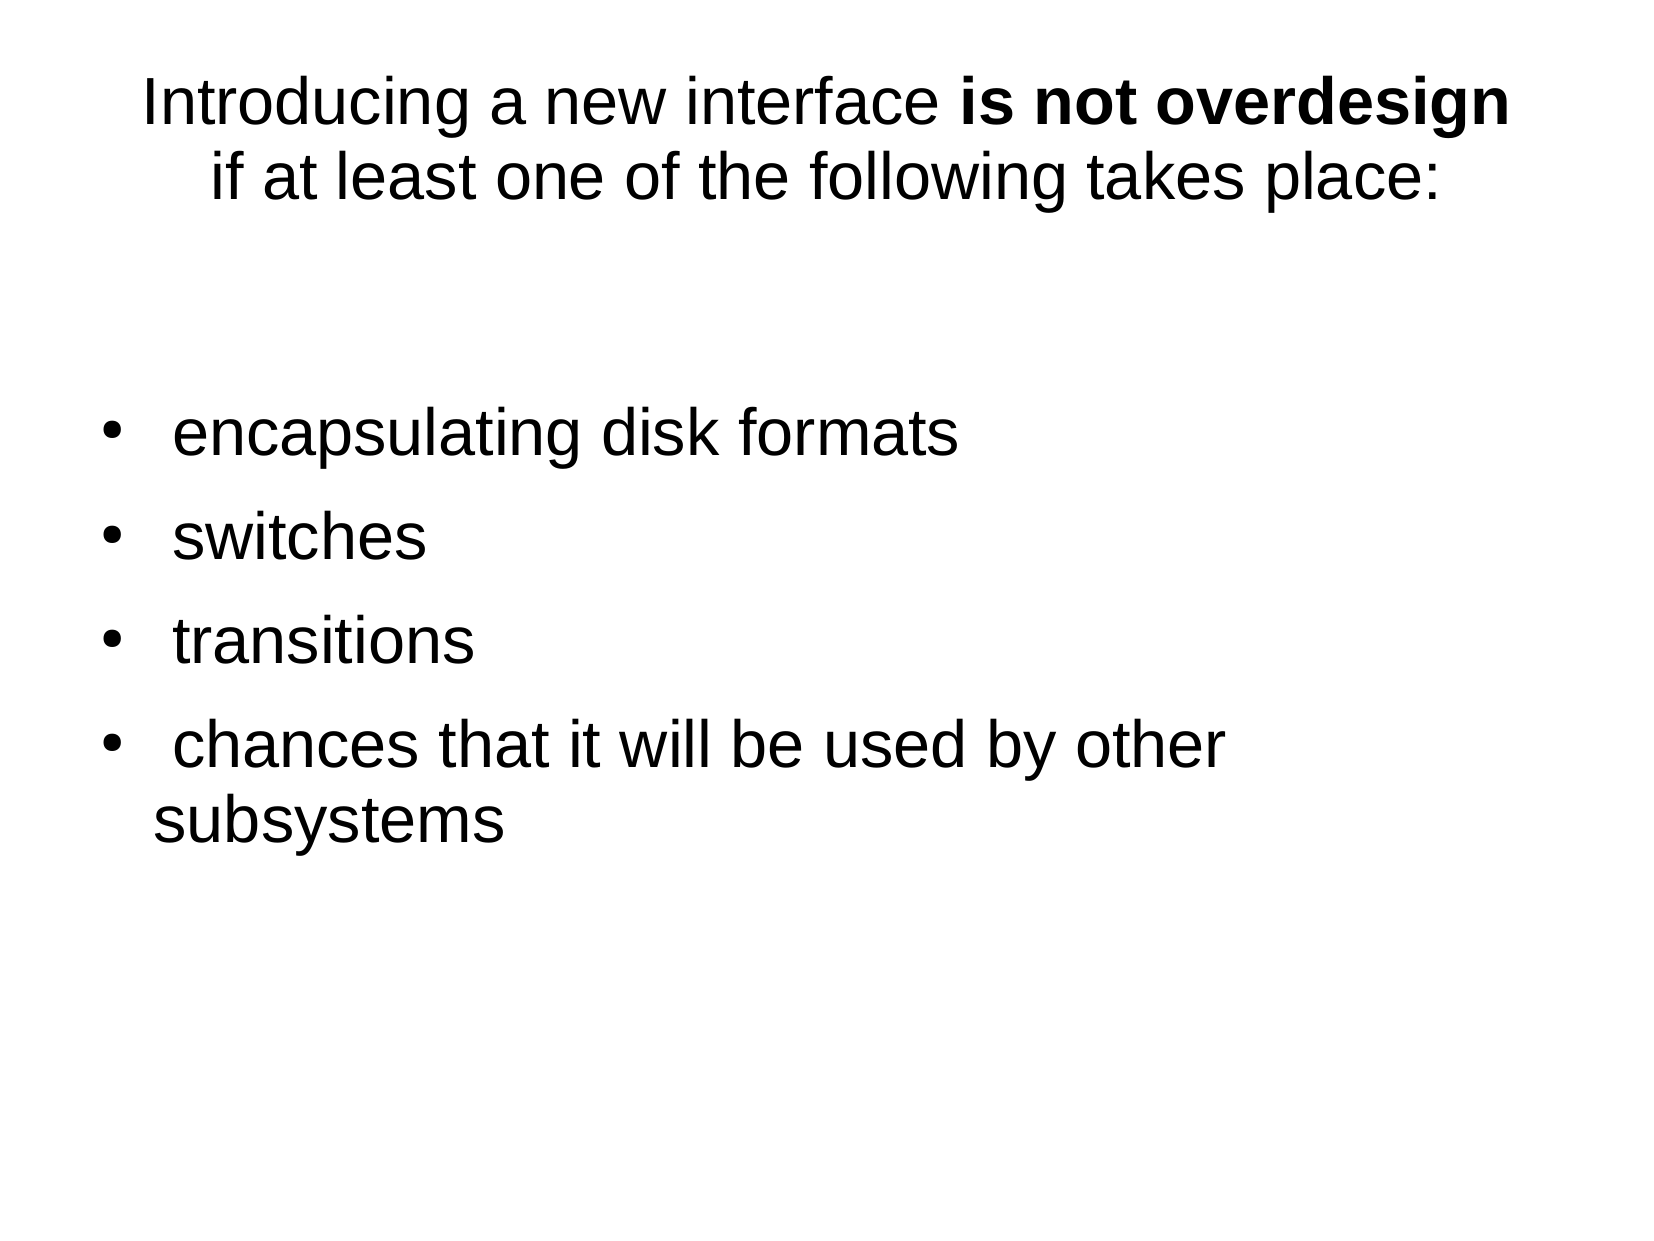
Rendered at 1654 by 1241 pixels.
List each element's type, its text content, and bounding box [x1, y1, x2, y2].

title Introducing a new interface is not overdesign if at least one of the following takes place: [82, 0, 1571, 290]
list encapsulating disk formats switches transitions chances that it will be used by other subsystems [82, 290, 1571, 1094]
